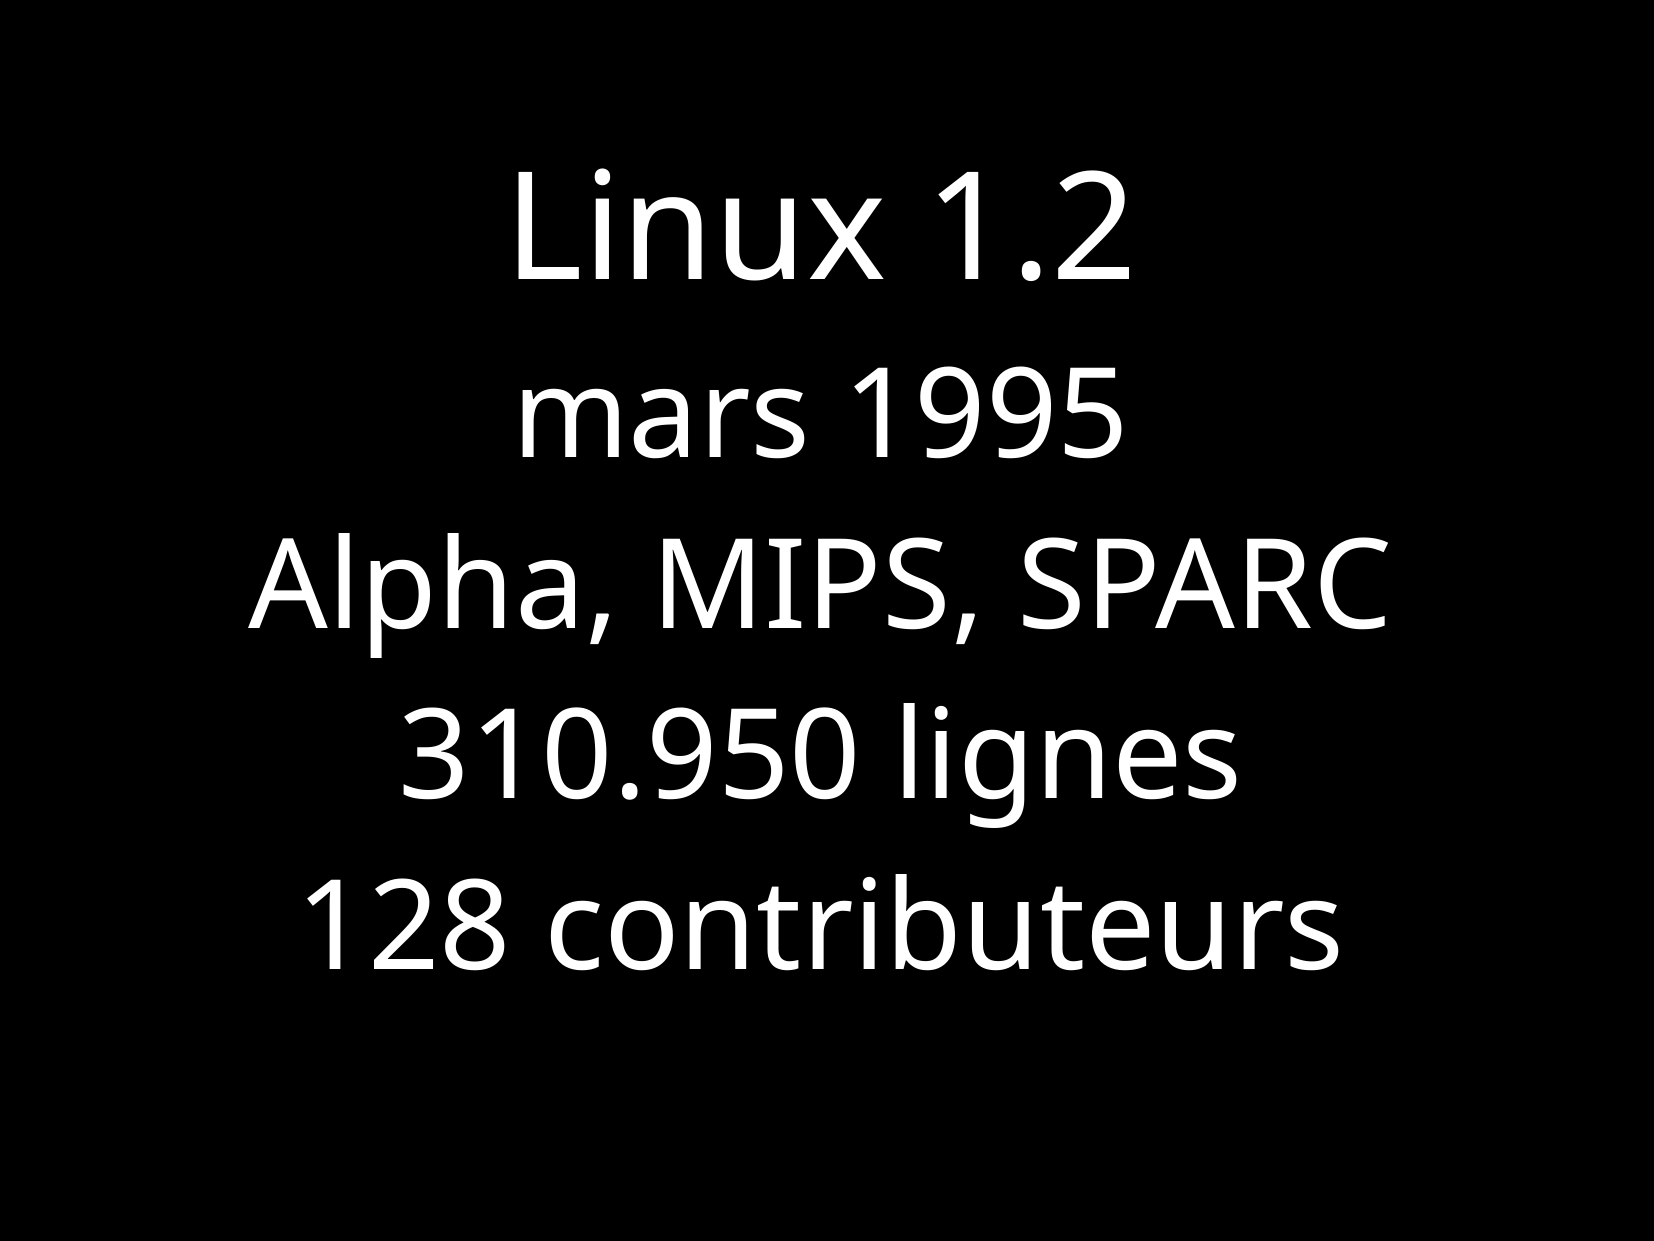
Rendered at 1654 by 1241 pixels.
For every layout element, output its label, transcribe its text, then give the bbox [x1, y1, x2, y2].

subtitle Linux 1.2 mars 1995 Alpha, MIPS, SPARC 310.950 lignes 128 contributeurs [76, 33, 1565, 1093]
